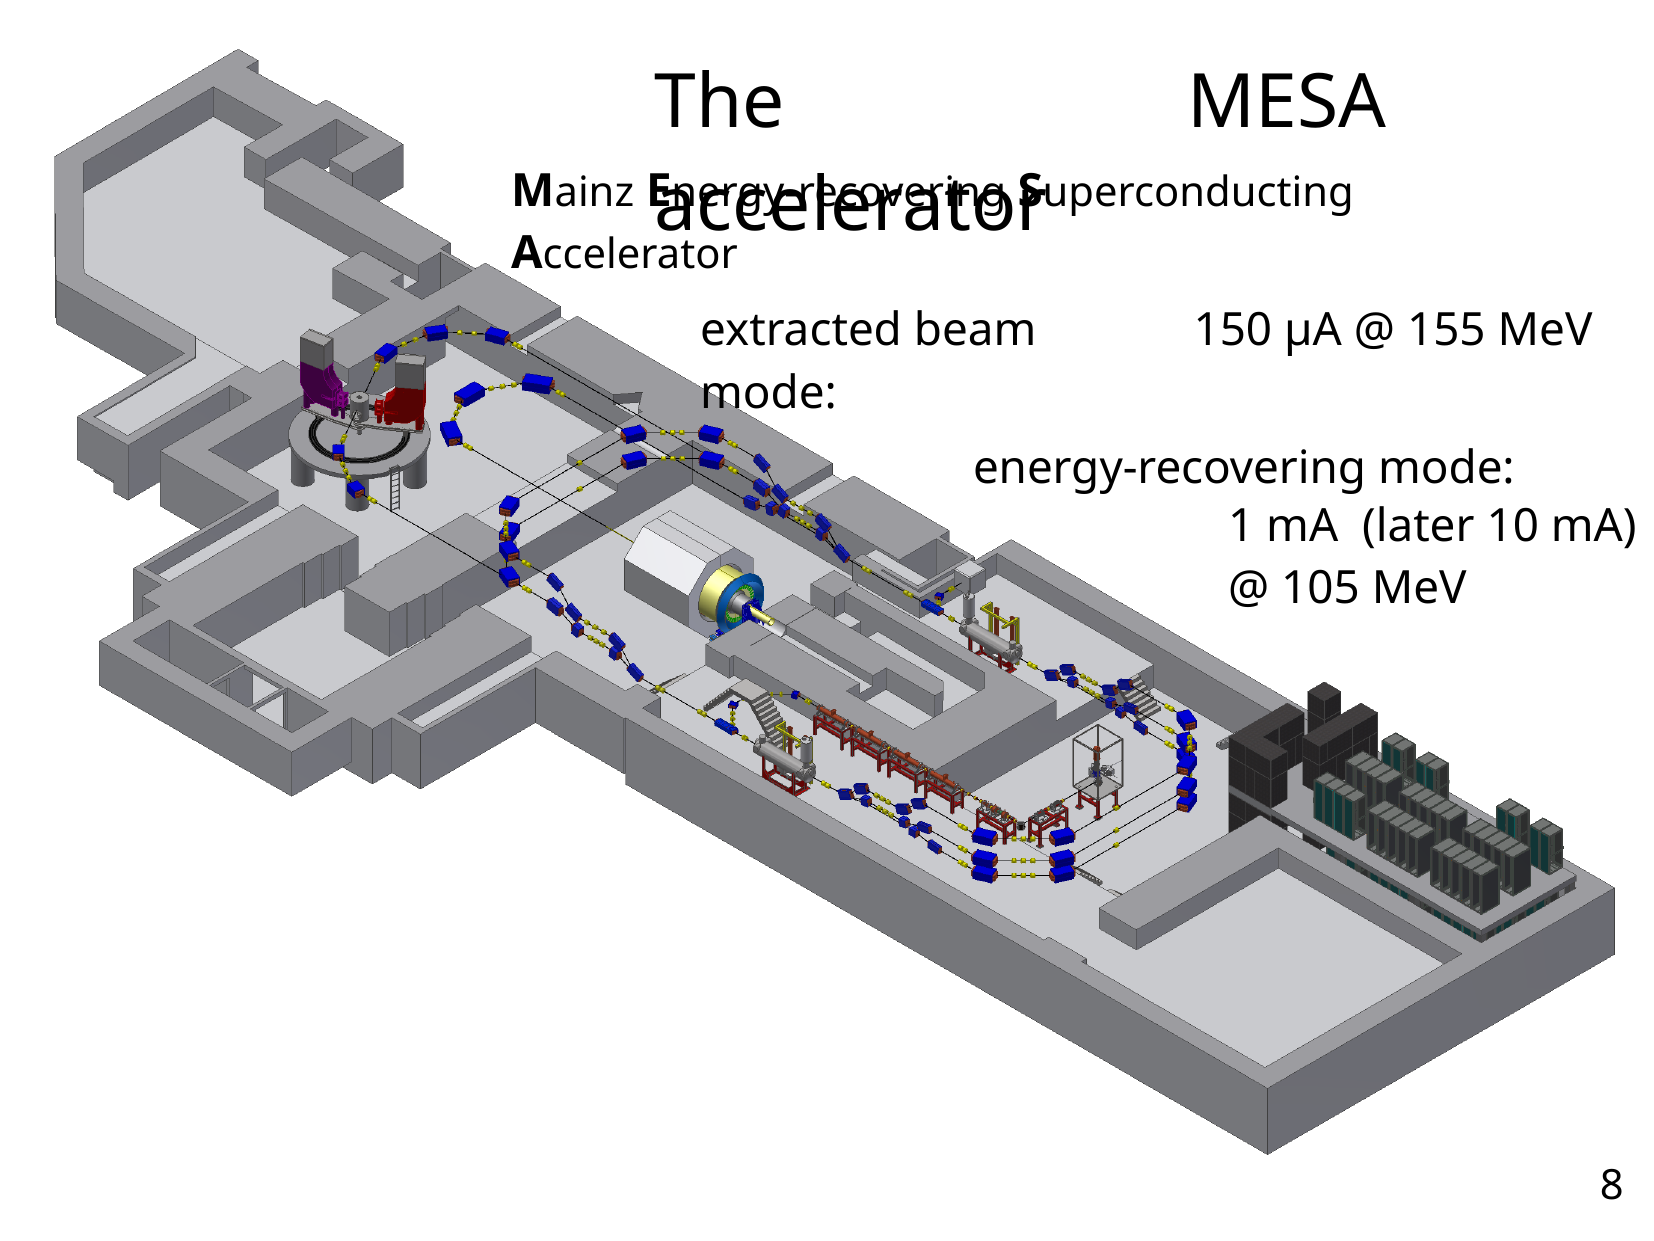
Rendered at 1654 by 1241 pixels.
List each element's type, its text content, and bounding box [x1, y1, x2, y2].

picture [38, 40, 1626, 1164]
text_box 150 µA @ 155 MeV [1178, 289, 1636, 428]
text_box The MESA accelerator [640, 40, 1402, 149]
picture [523, 241, 531, 254]
text_box Mainz Energy-recovering Superconducting Accelerator [496, 149, 1597, 237]
text_box energy-recovering mode: [958, 427, 1654, 505]
text_box extracted beam mode: [685, 289, 1165, 428]
text_box 1 mA (later 10 mA) @ 105 MeV [1213, 484, 1654, 624]
